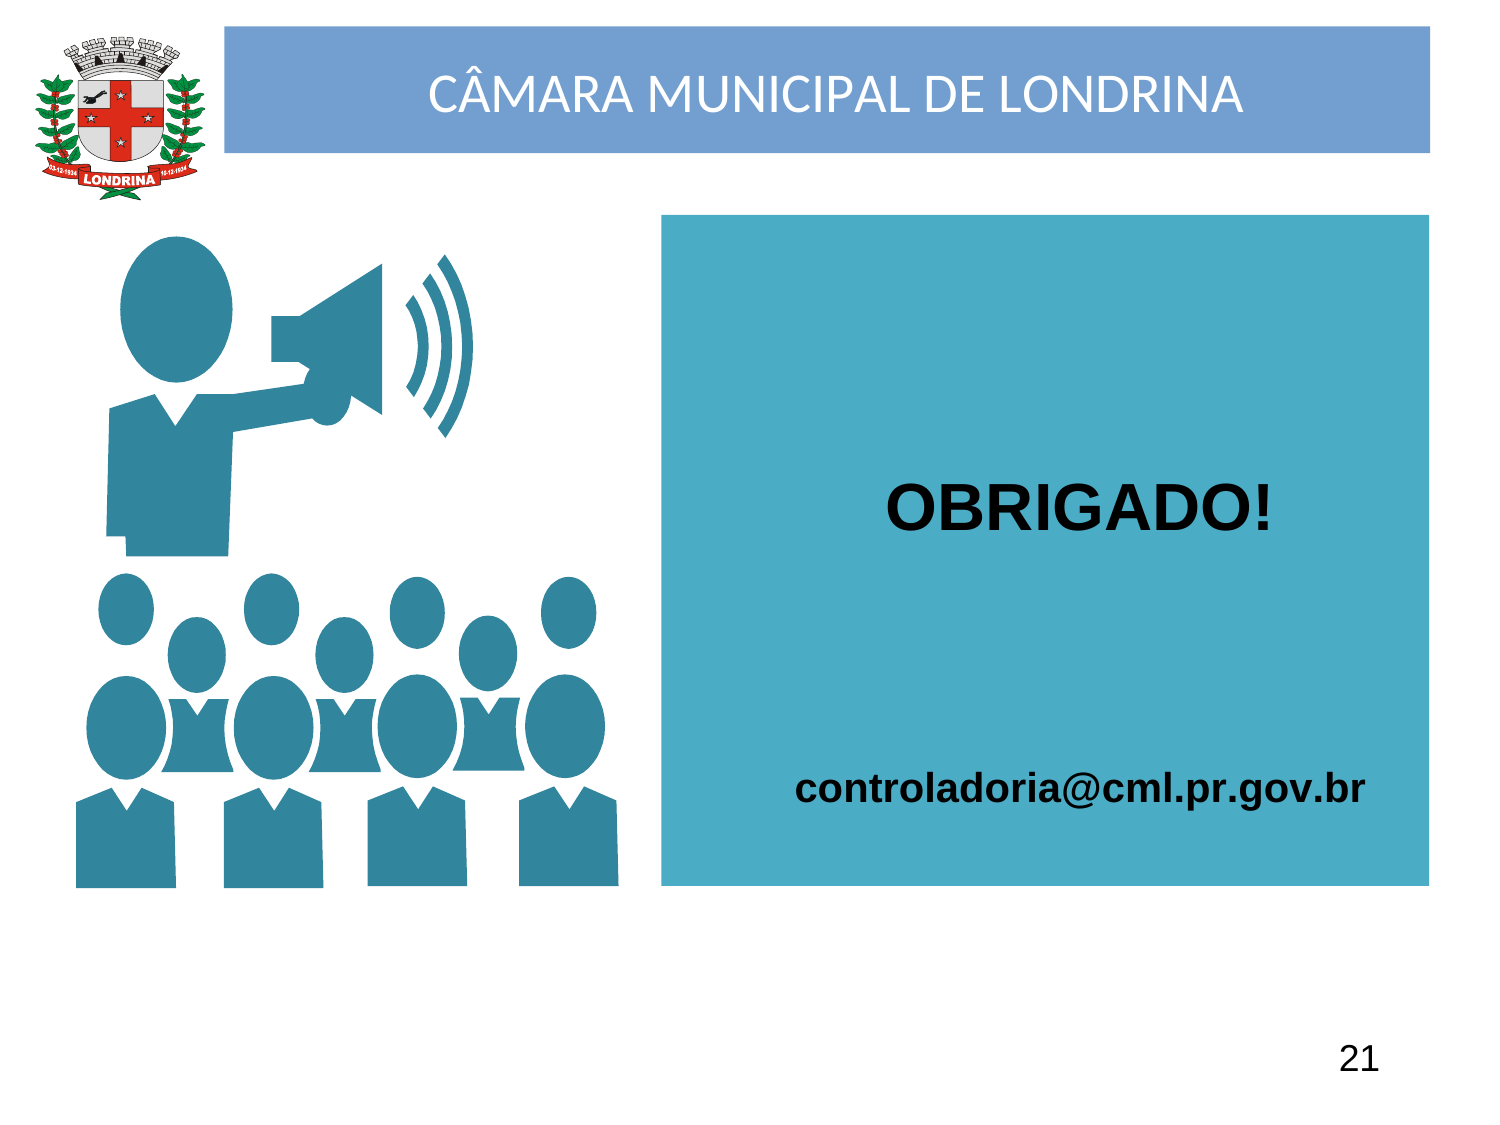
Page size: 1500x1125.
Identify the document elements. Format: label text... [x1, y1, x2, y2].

text_box [541, 576, 597, 649]
picture [35, 36, 206, 201]
text_box [223, 787, 324, 889]
text_box [661, 214, 1430, 886]
text_box [120, 236, 233, 383]
text_box [422, 273, 453, 419]
text_box [525, 674, 606, 779]
text_box CÂMARA MUNICIPAL DE LONDRINA [224, 26, 1431, 154]
text_box [452, 697, 525, 771]
text_box [519, 786, 619, 887]
text_box [106, 263, 383, 557]
text_box [233, 676, 314, 780]
text_box [458, 615, 518, 692]
text_box [161, 699, 234, 773]
text_box <número> [1323, 1027, 1500, 1098]
text_box [243, 573, 300, 646]
text_box [86, 676, 167, 780]
text_box [377, 674, 458, 779]
text_box [367, 786, 468, 887]
text_box OBRIGADO! controladoria@cml.pr.gov.br [774, 362, 1387, 827]
text_box [167, 617, 226, 693]
text_box [315, 617, 374, 693]
text_box [308, 699, 381, 773]
text_box [76, 787, 177, 889]
text_box [98, 573, 154, 646]
text_box [437, 254, 473, 439]
text_box [389, 576, 445, 649]
text_box [405, 294, 429, 398]
